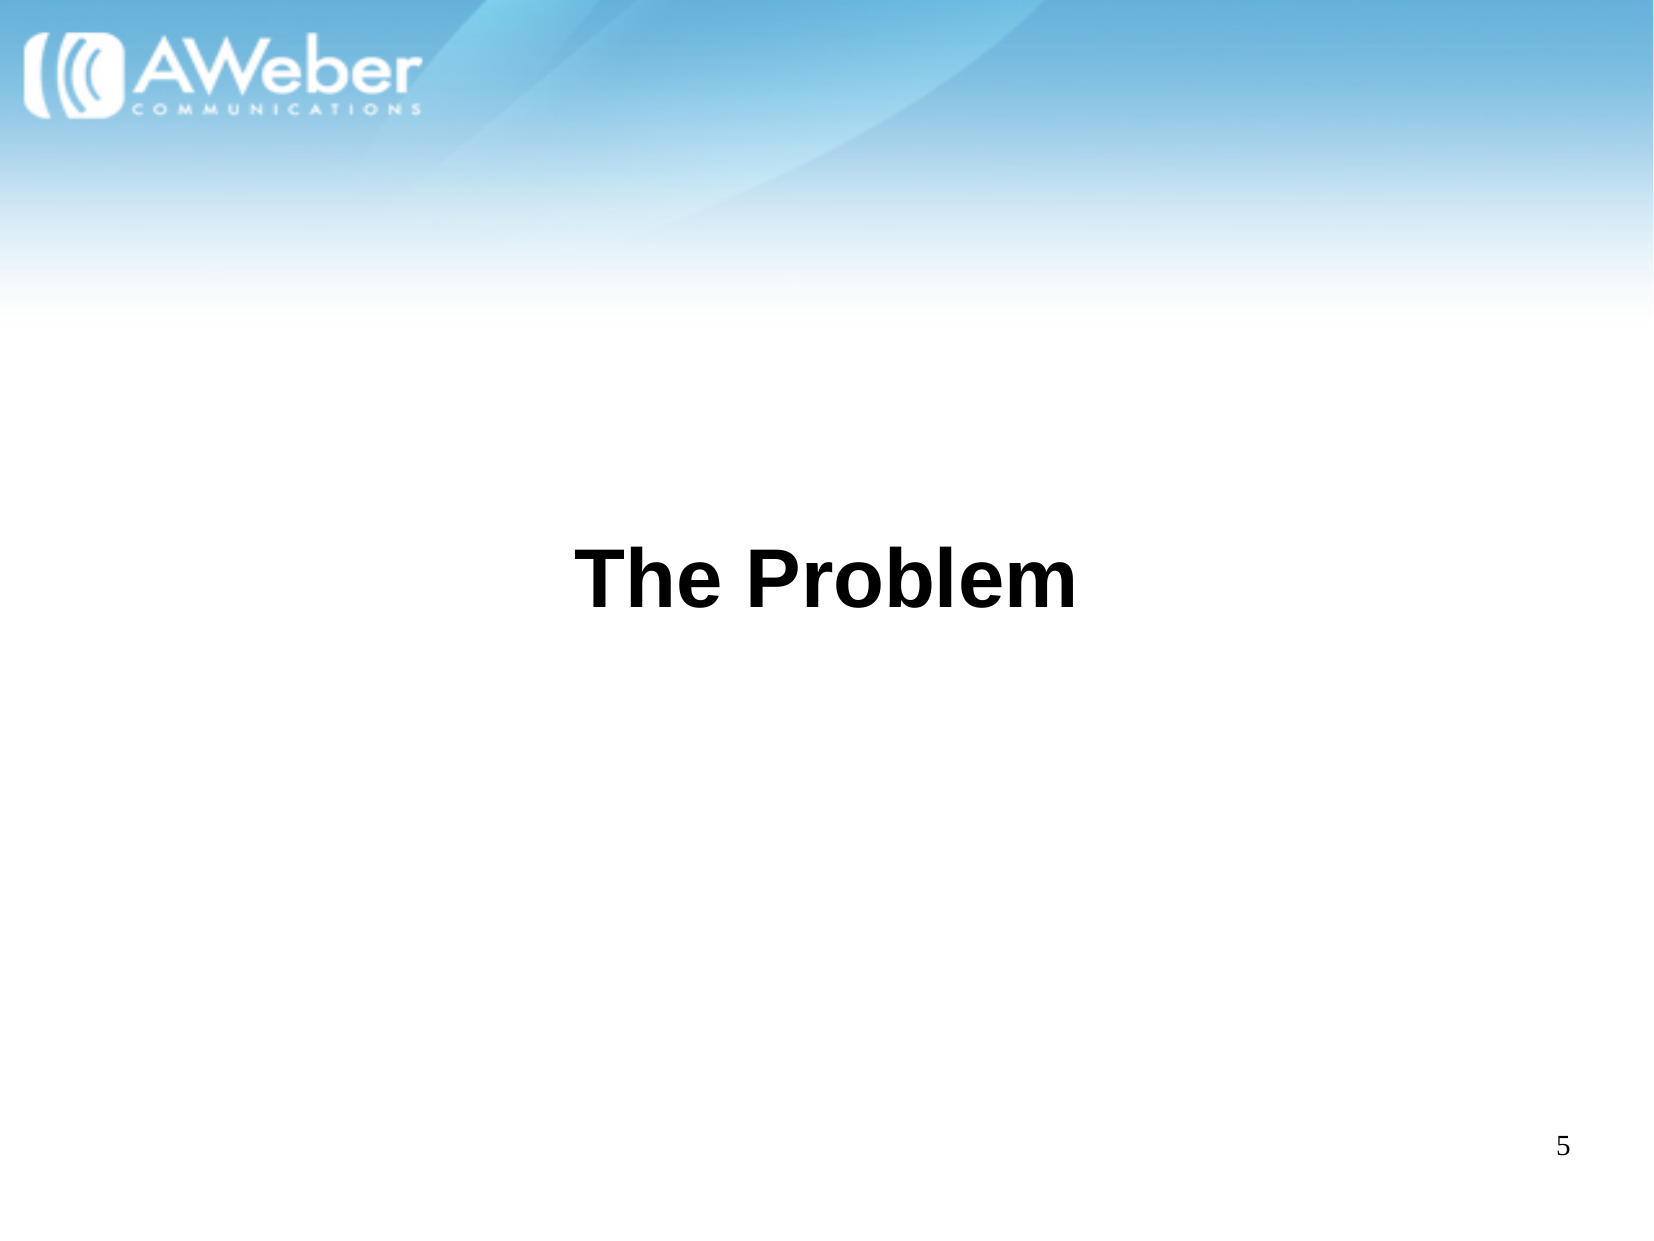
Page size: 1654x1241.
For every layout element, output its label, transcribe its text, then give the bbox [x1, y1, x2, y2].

picture [0, 0, 1654, 376]
subtitle The Problem [82, 56, 1571, 1102]
